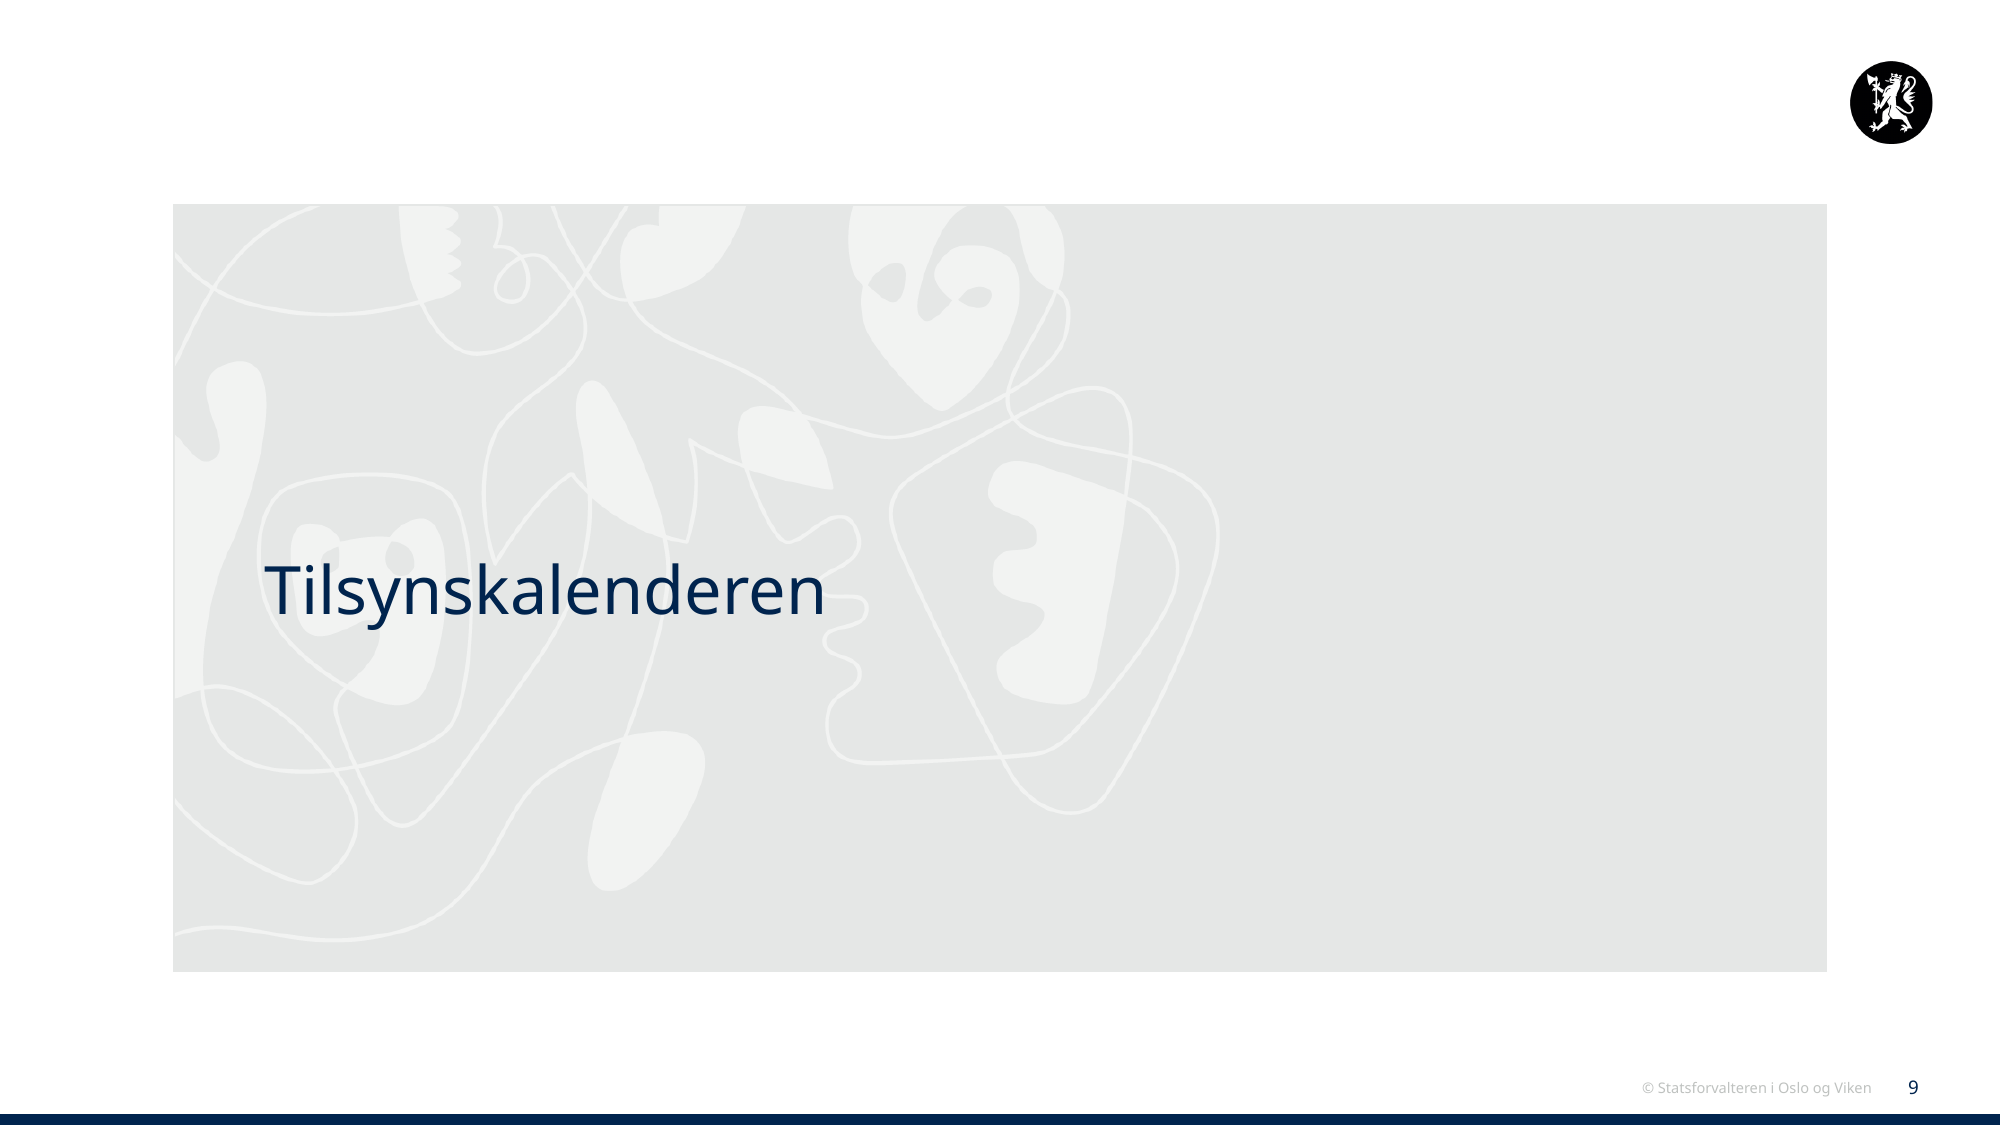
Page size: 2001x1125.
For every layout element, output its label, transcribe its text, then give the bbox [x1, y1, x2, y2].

title Tilsynskalenderen [249, 305, 1706, 871]
